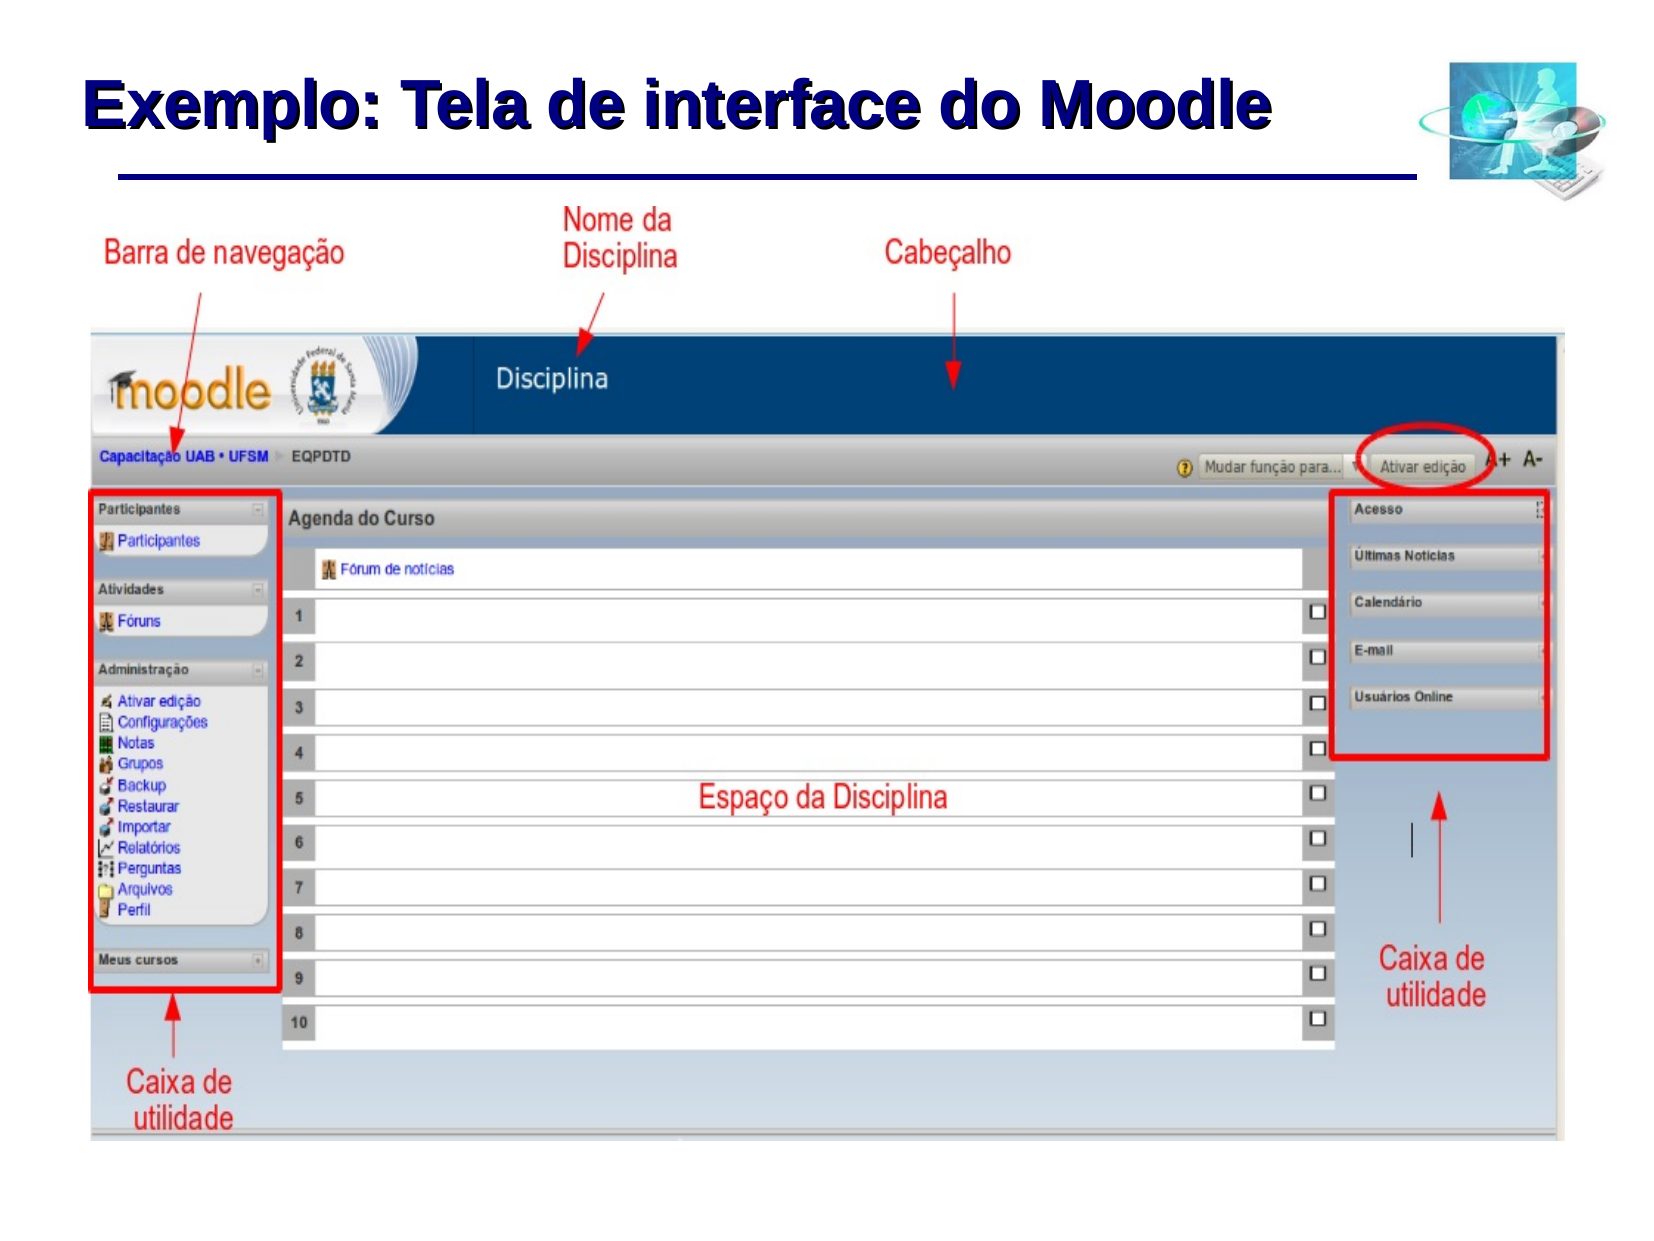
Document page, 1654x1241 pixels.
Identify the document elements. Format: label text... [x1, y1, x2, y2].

text_box Exemplo: Tela de interface do Moodle [67, 59, 1309, 178]
picture [88, 59, 1609, 1141]
